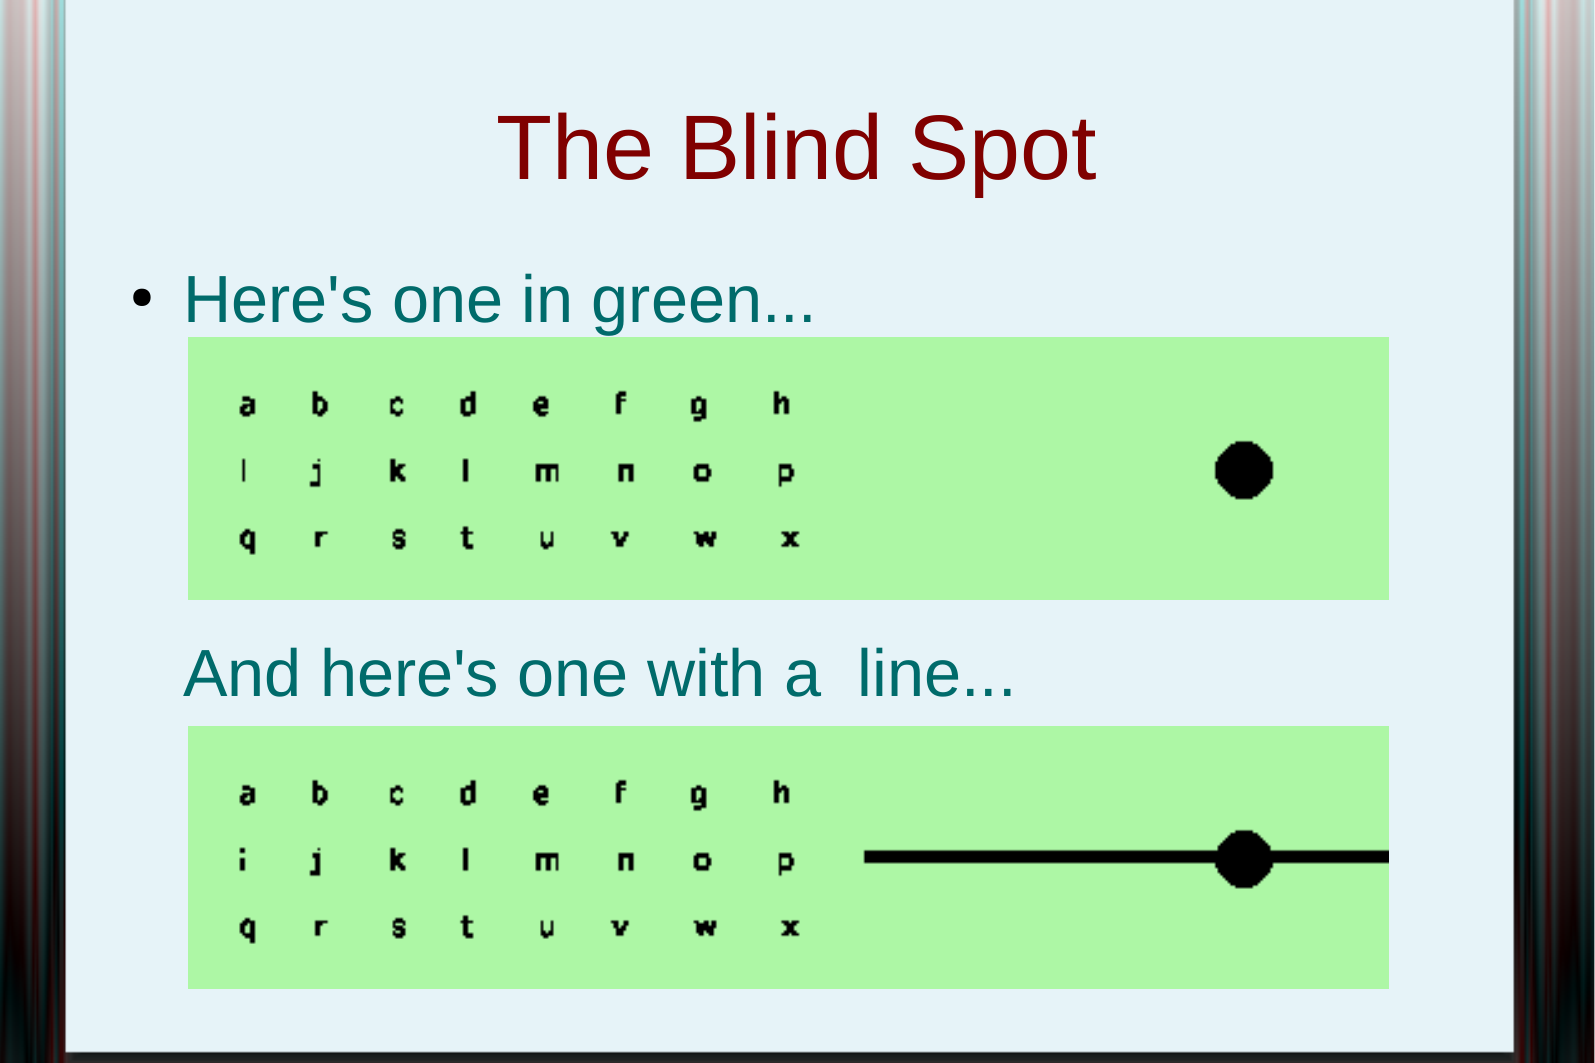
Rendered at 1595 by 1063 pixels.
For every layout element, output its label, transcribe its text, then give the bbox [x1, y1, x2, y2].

title The Blind Spot [113, 83, 1481, 213]
list Here's one in green... And here's one with a line... [112, 262, 1453, 1049]
picture [0, 0, 1595, 1063]
